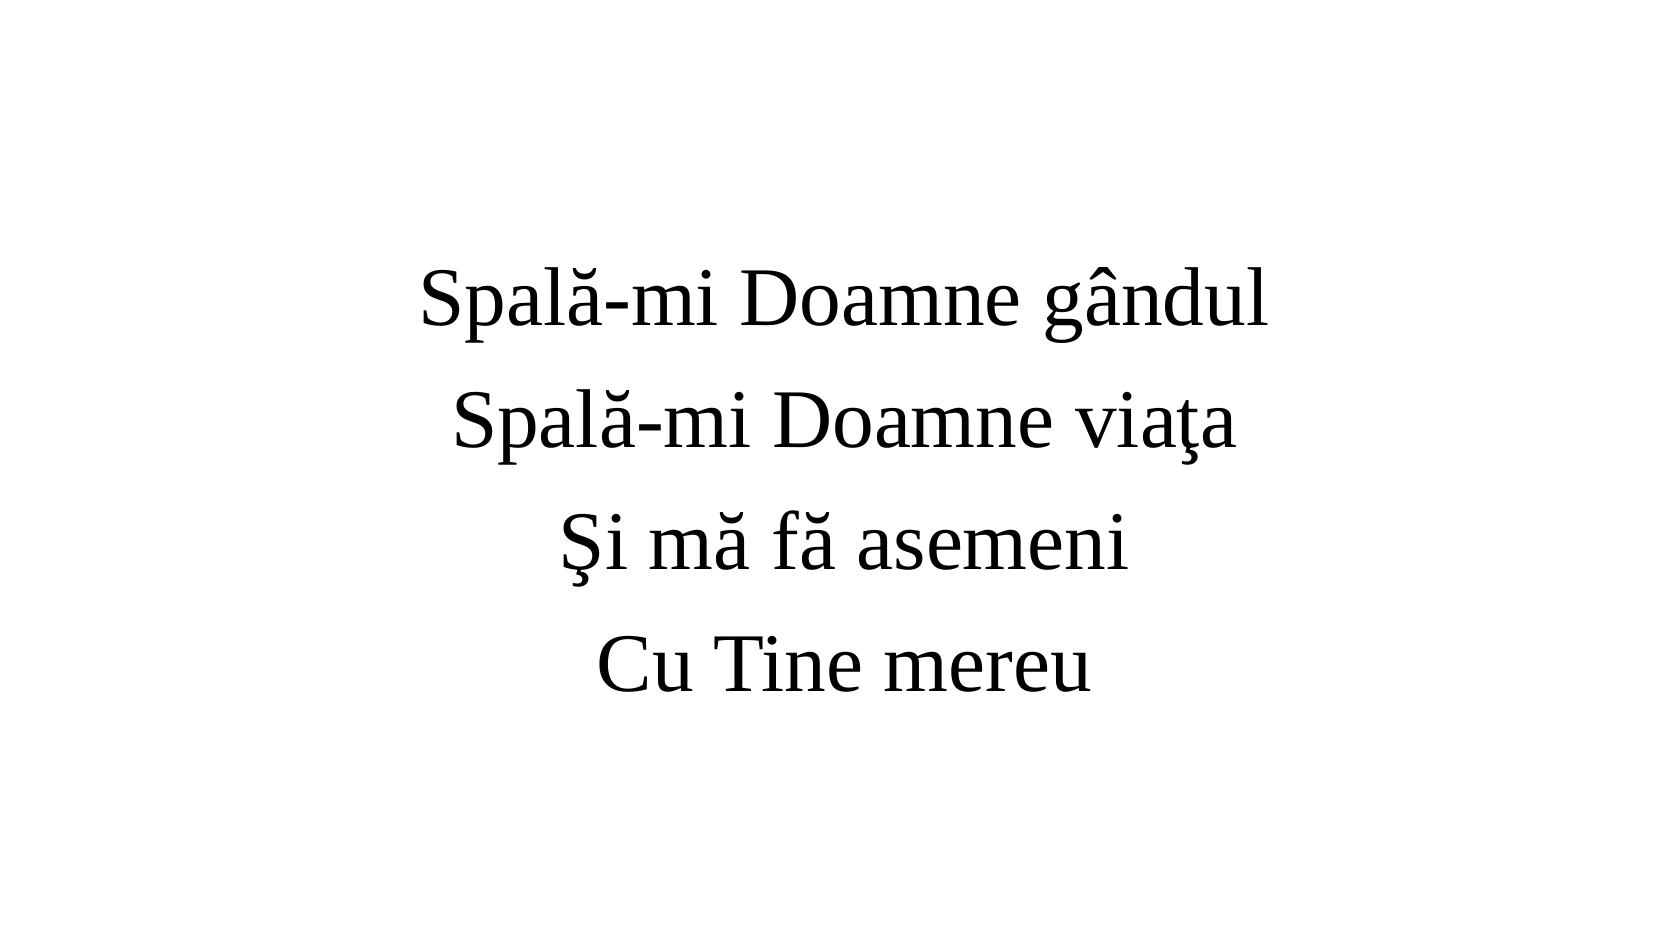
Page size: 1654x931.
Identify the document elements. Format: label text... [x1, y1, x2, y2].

subtitle Spală-mi Doamne gândul Spală-mi Doamne viaţa Şi mă fă asemeni Cu Tine mereu [177, 242, 1512, 709]
